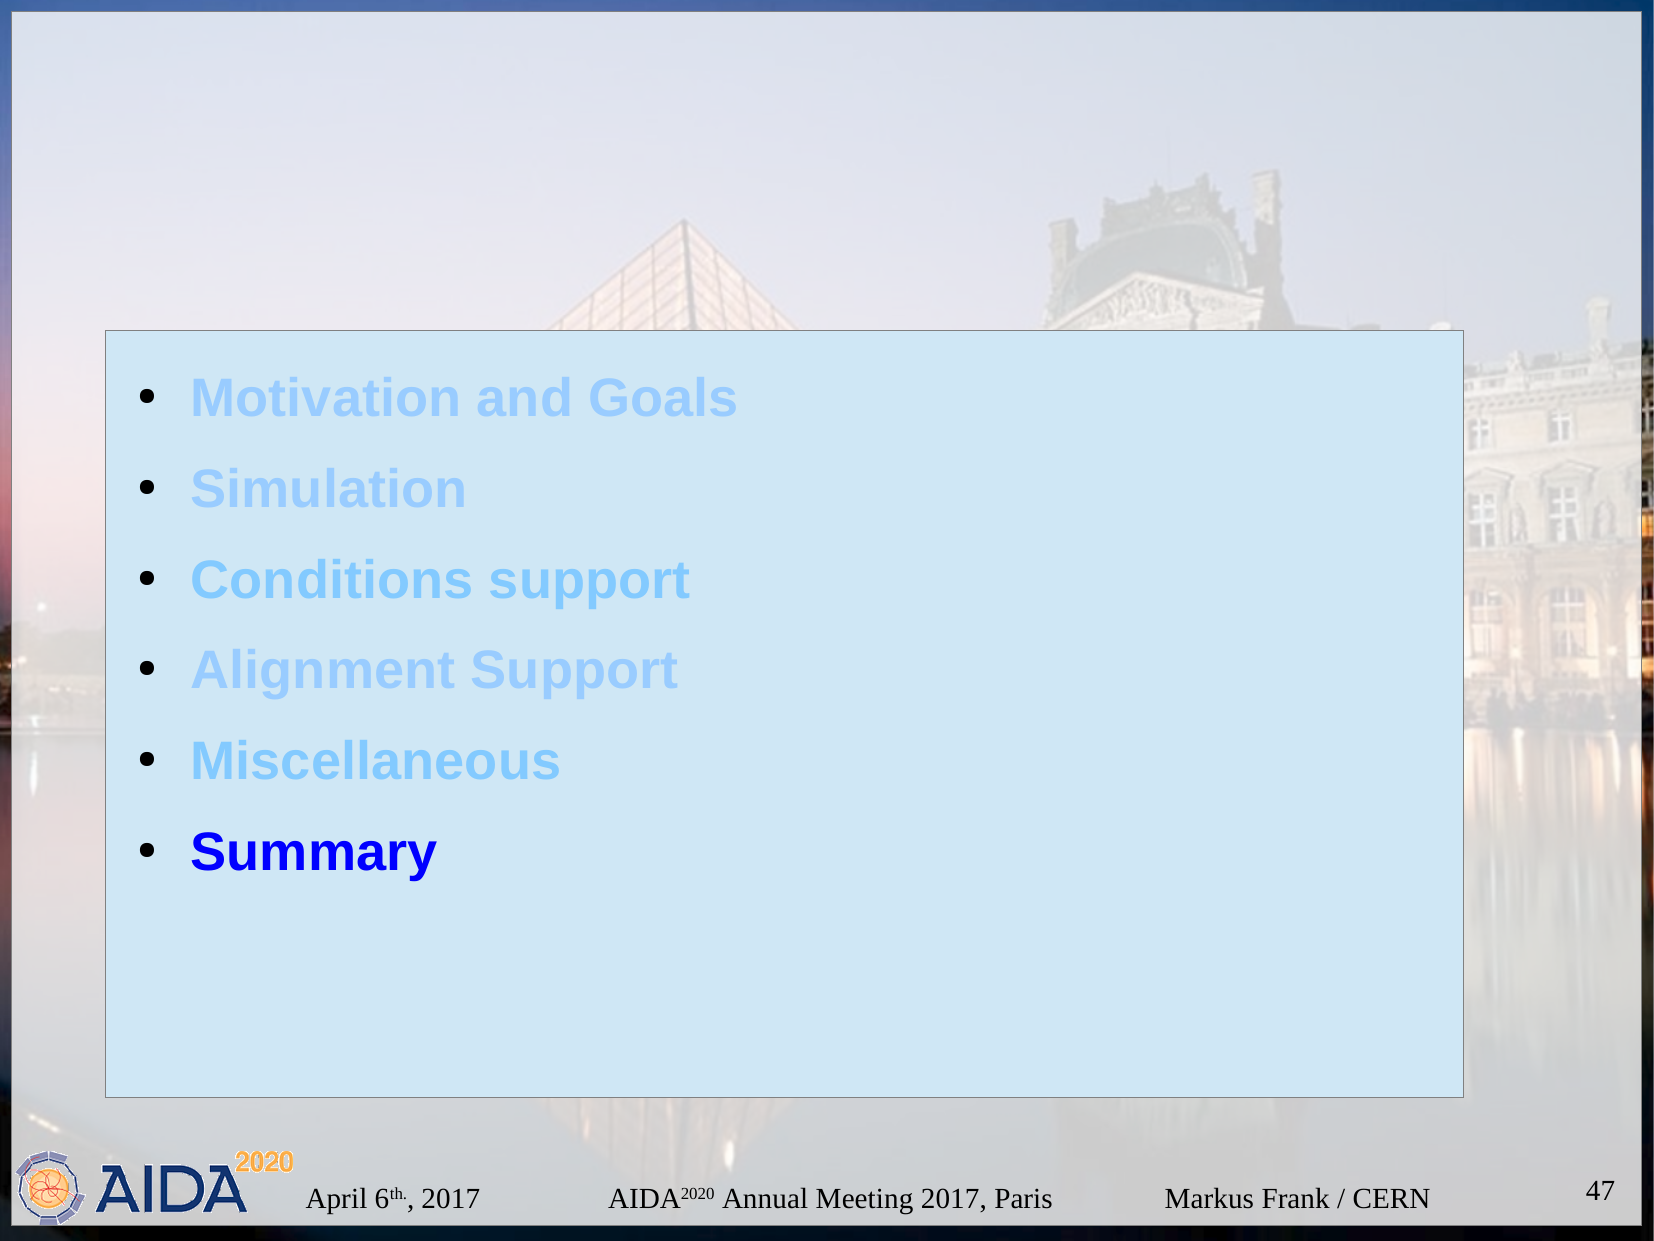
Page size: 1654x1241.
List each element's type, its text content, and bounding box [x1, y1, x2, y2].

picture [0, 0, 1654, 1241]
text_box Motivation and Goals Simulation Conditions support Alignment Support Miscellaneous Summary [105, 330, 1464, 1098]
